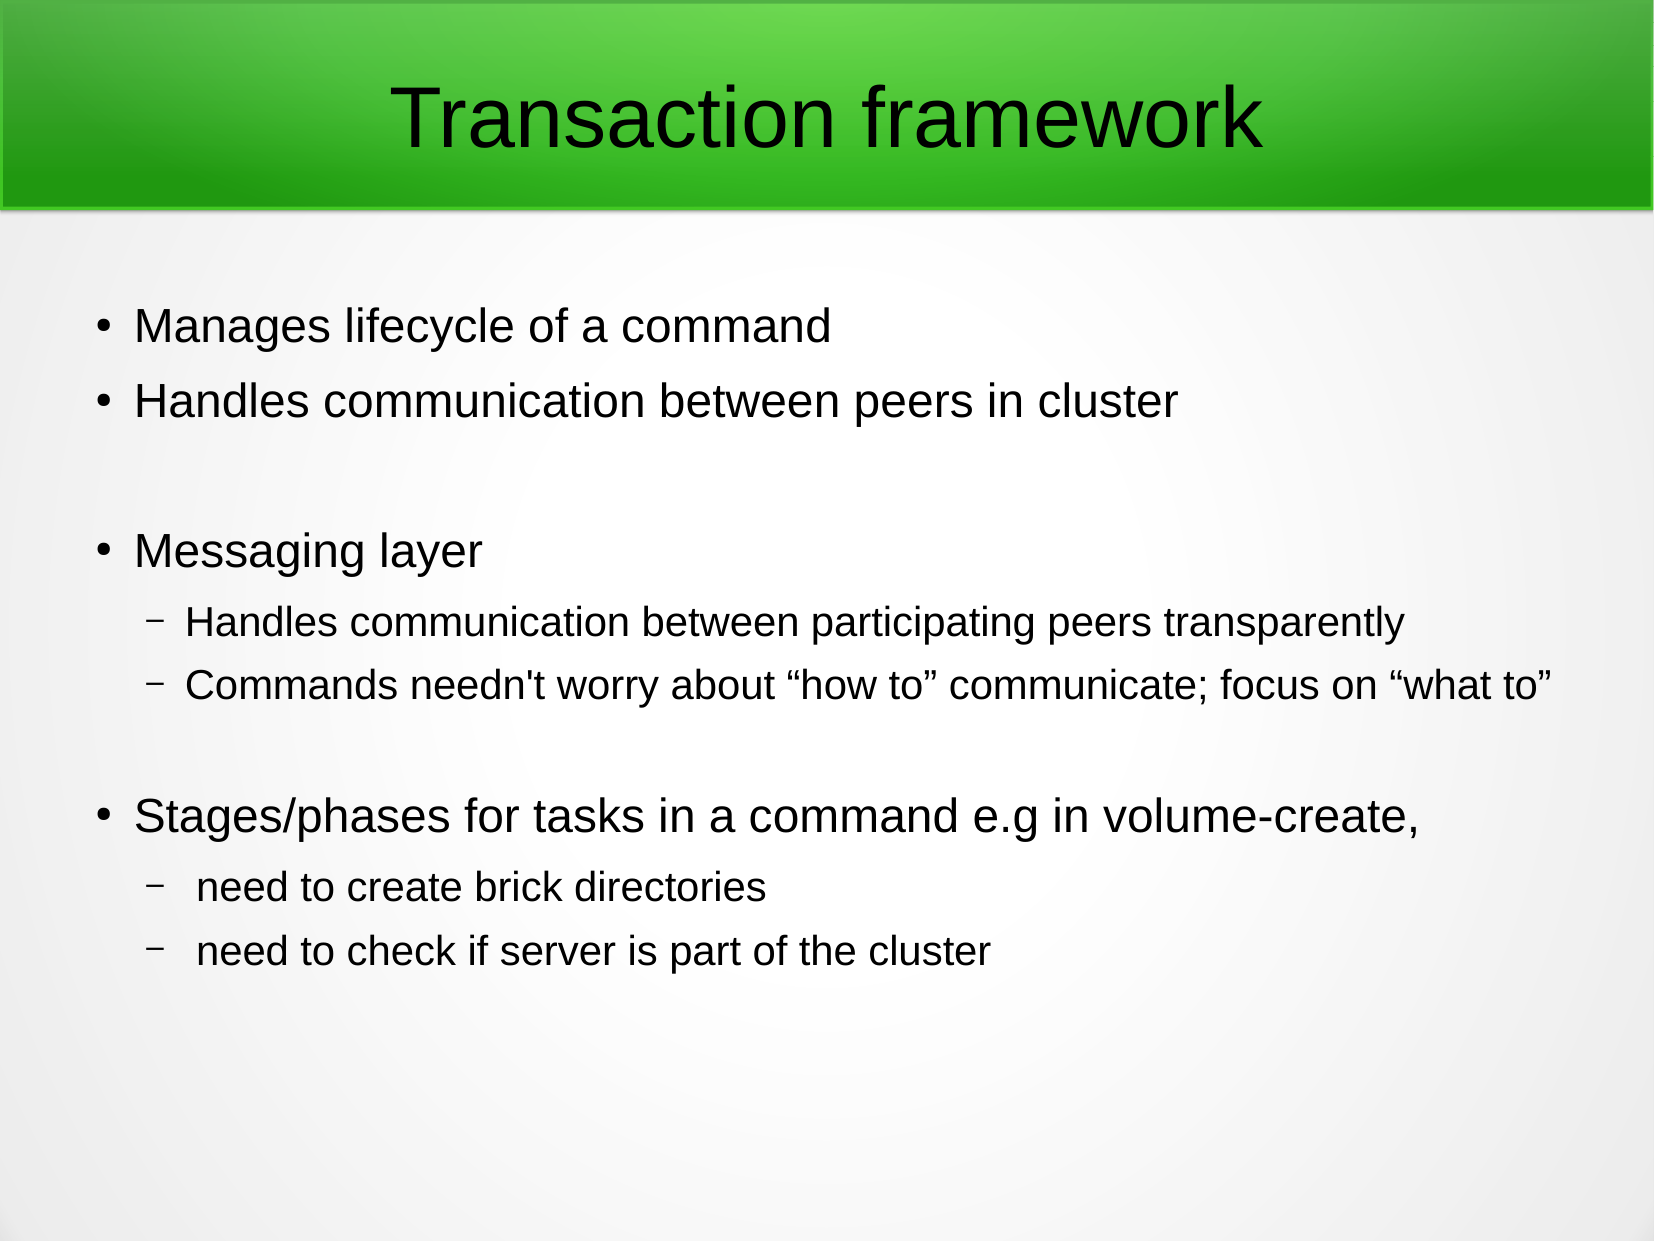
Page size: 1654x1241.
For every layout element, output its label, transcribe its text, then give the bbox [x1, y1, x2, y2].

title Transaction framework [82, 47, 1571, 189]
list Manages lifecycle of a command Handles communication between peers in cluster Messaging layer Handles communication between participating peers transparently Commands needn't worry about “how to” communicate; focus on “what to” Stages/phases for tasks in a command e.g in volume-create, need to create brick directories need to check if server is part of the cluster [82, 299, 1571, 1019]
